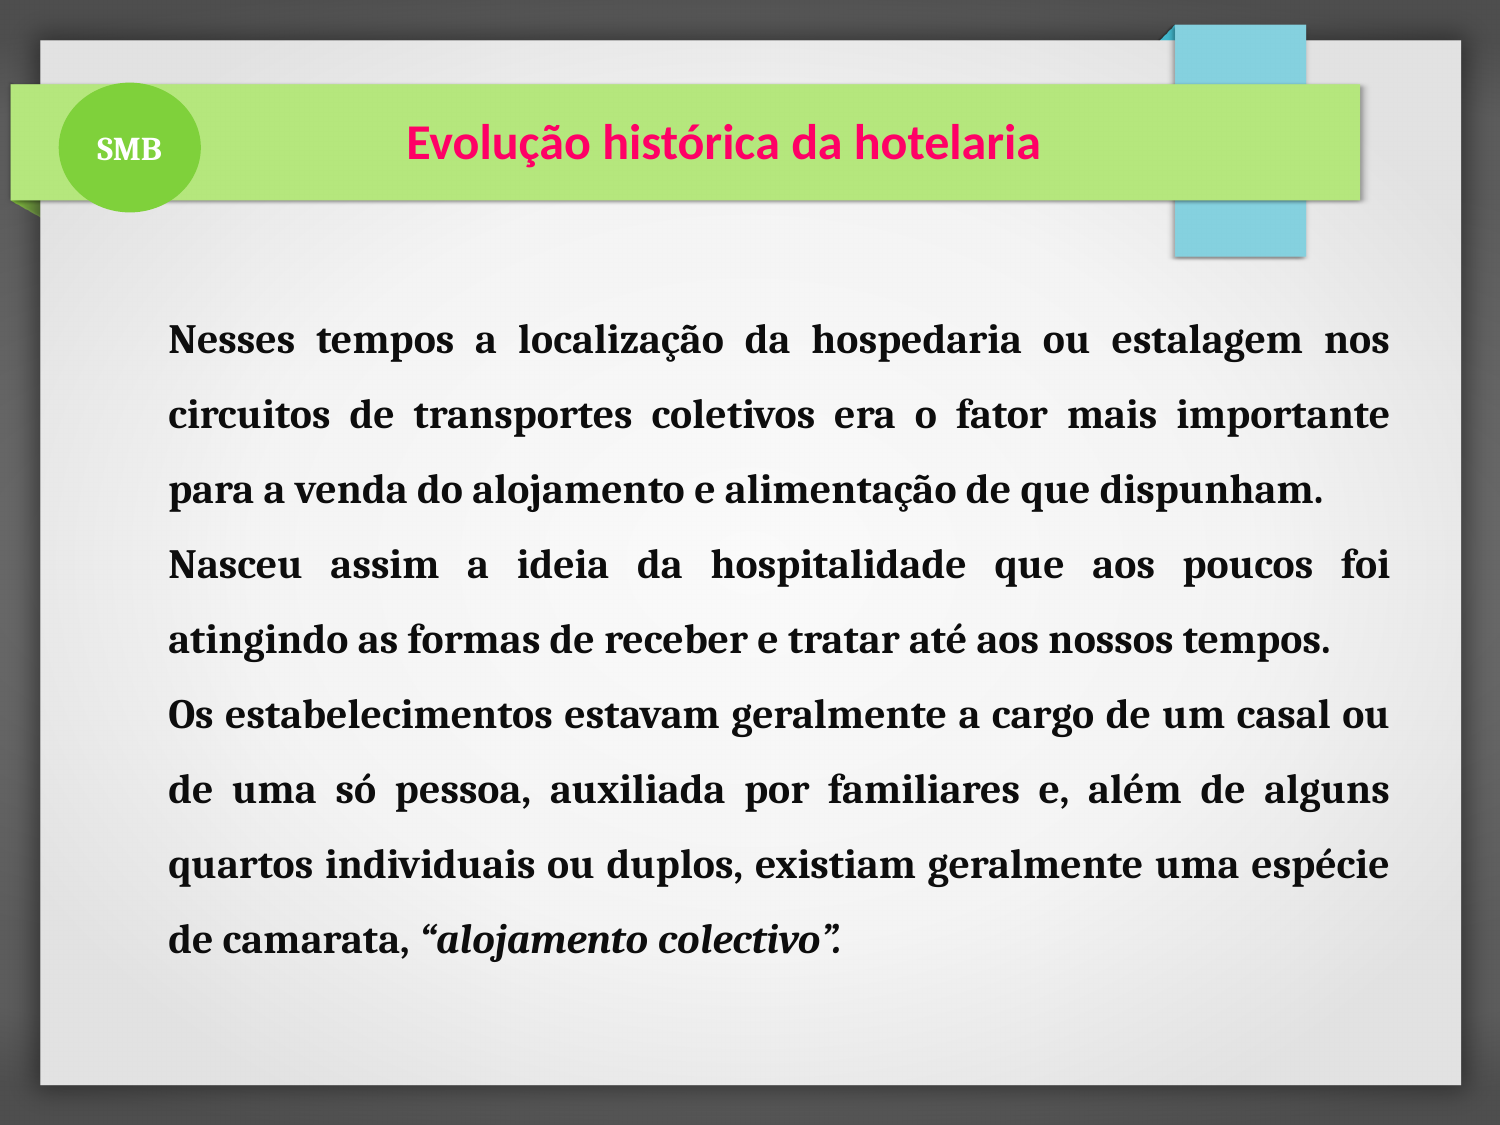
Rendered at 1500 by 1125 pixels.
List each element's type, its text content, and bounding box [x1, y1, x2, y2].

text_box Evolução histórica da hotelaria [233, 102, 1205, 178]
picture [0, 0, 1500, 1125]
text_box Nesses tempos a localização da hospedaria ou estalagem nos circuitos de transportes coletivos era o fator mais importante para a venda do alojamento e alimentação de que dispunham. Nasceu assim a ideia da hospitalidade que aos poucos foi atingindo as formas de receber e tratar até aos nossos tempos. Os estabelecimentos estavam geralmente a cargo de um casal ou de uma só pessoa, auxiliada por familiares e, além de alguns quartos individuais ou duplos, existiam geralmente uma espécie de camarata, “alojamento colectivo”. [153, 279, 1406, 970]
text_box SMB [58, 82, 201, 213]
